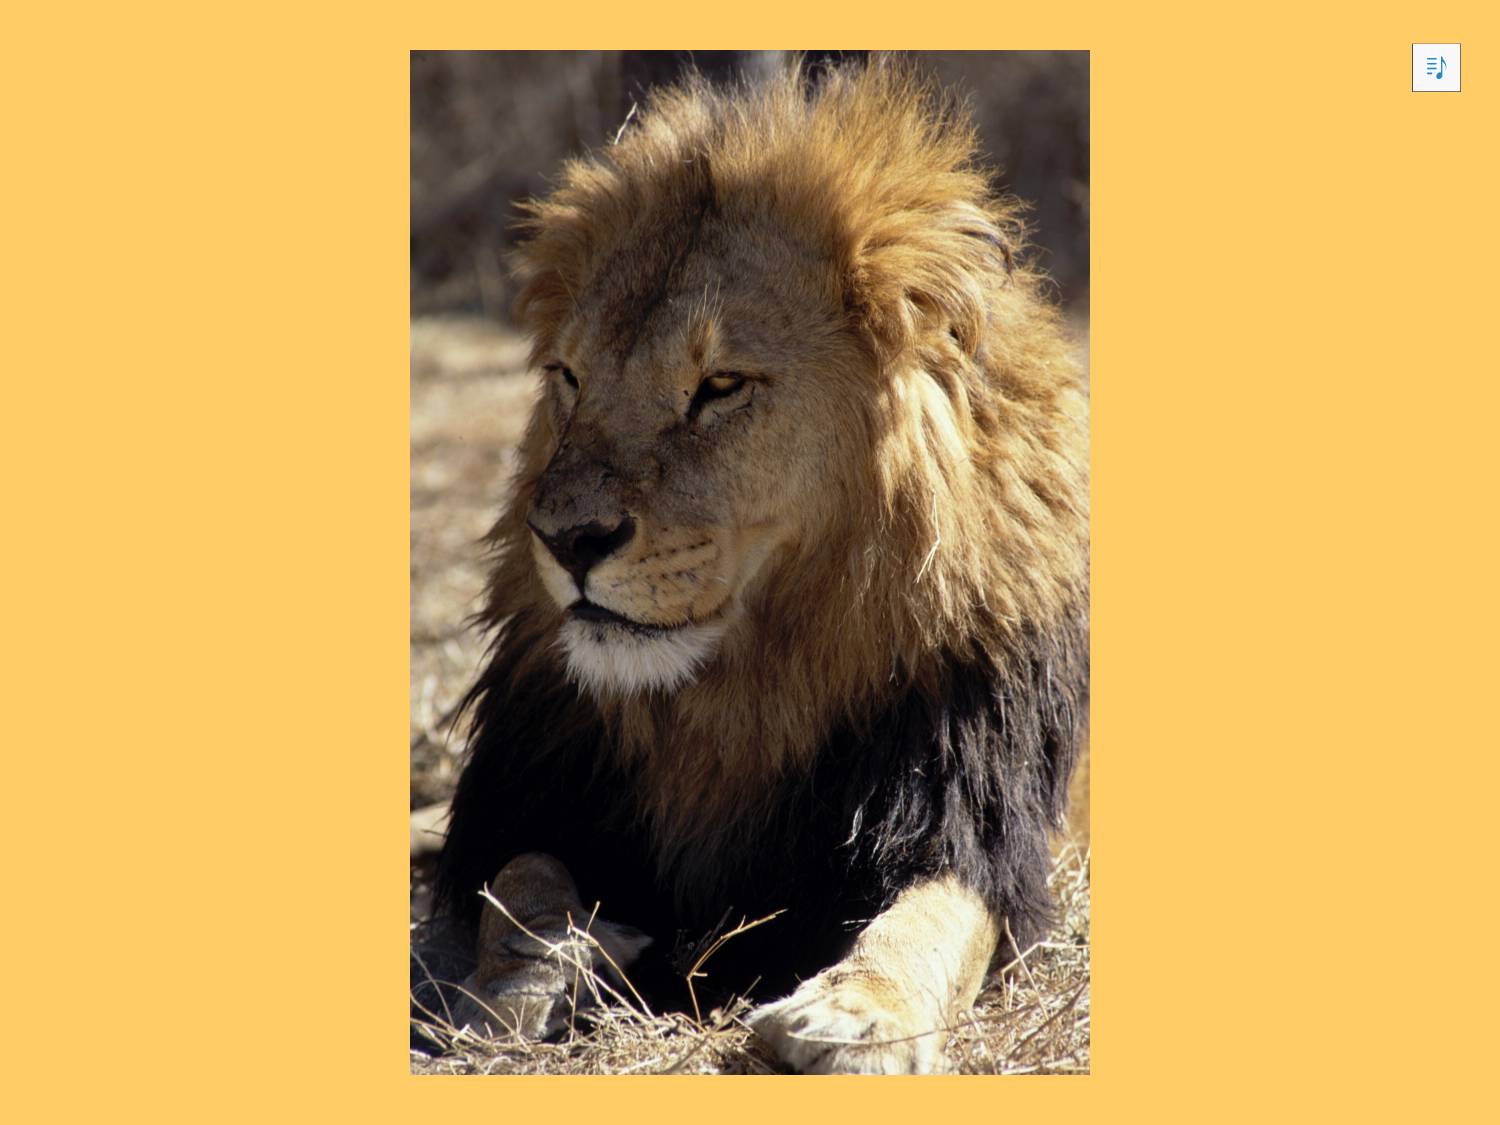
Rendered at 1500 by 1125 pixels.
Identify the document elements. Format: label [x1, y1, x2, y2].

text_box [1411, 42, 1462, 93]
picture [410, 50, 1090, 1075]
